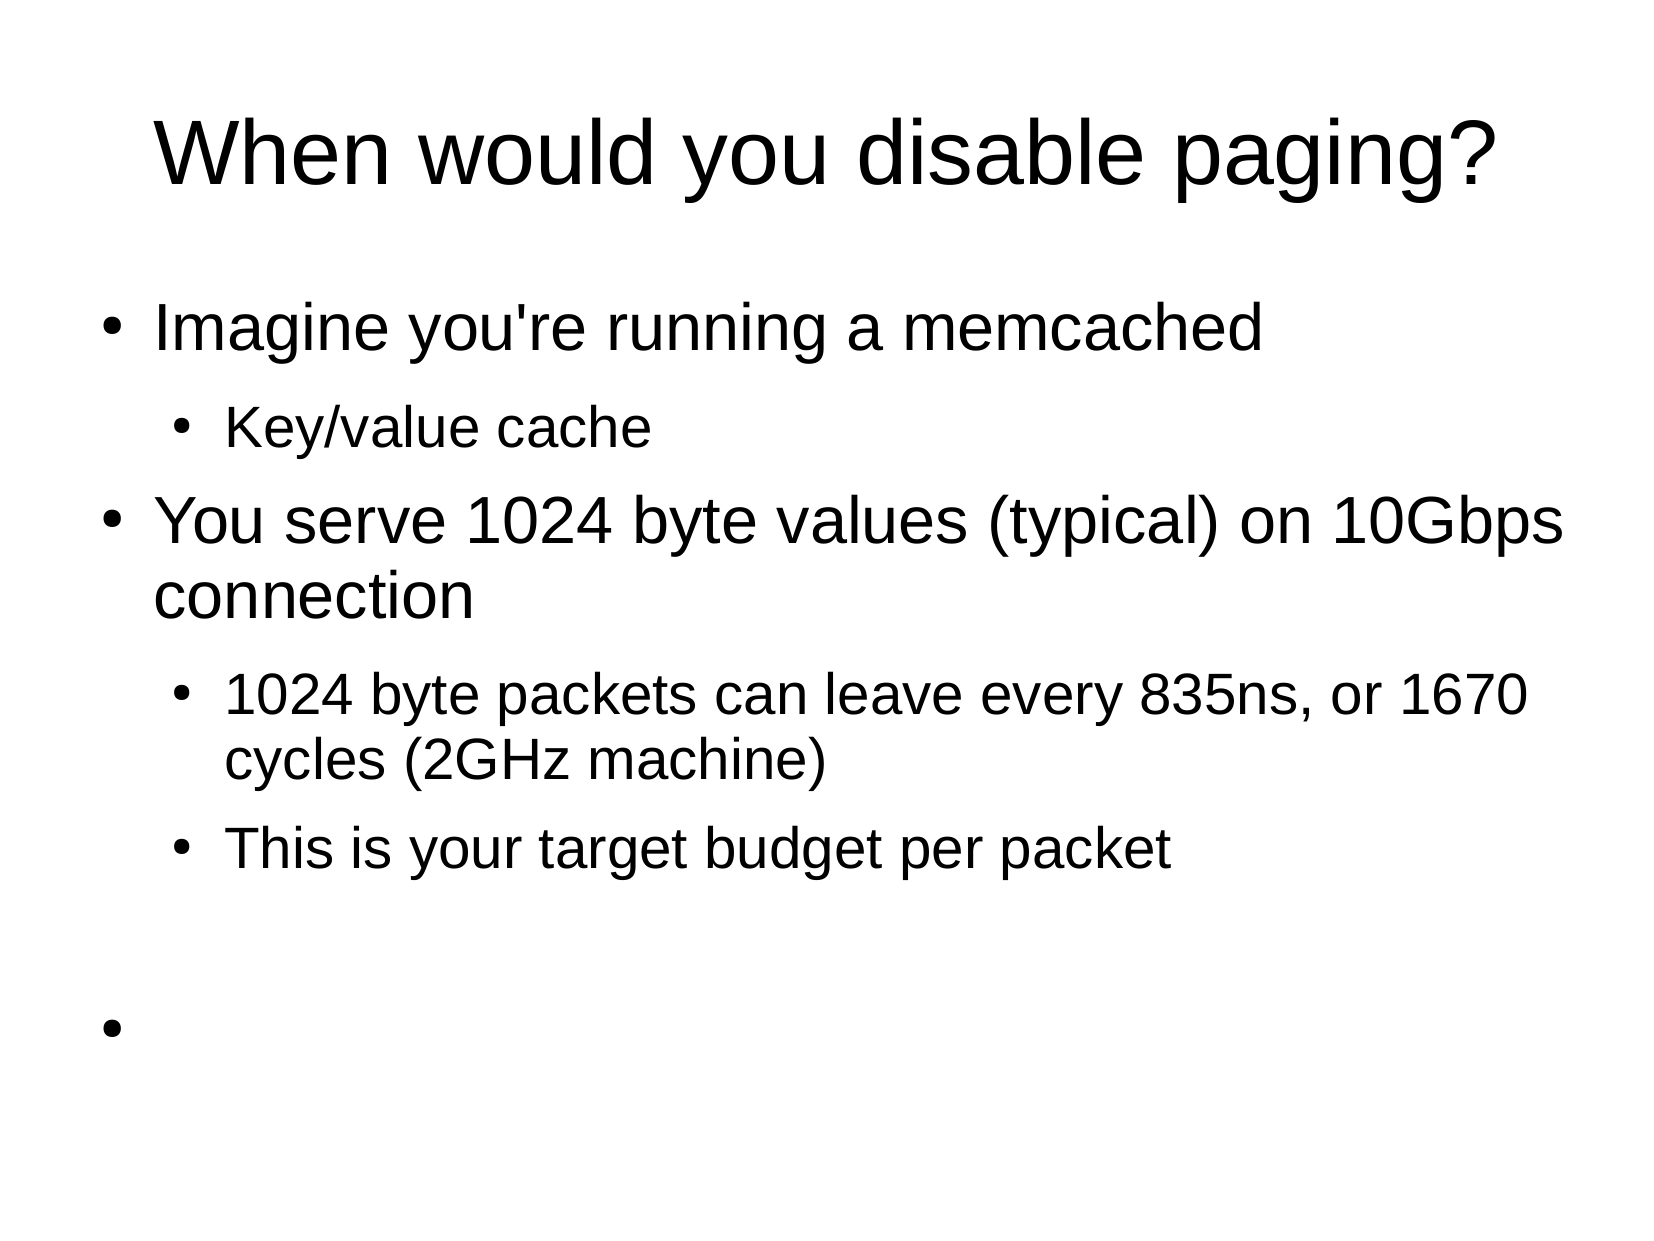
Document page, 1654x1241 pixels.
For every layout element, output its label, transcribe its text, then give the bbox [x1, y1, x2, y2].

list Imagine you're running a memcached Key/value cache You serve 1024 byte values (typical) on 10Gbps connection 1024 byte packets can leave every 835ns, or 1670 cycles (2GHz machine) This is your target budget per packet [82, 290, 1571, 1010]
title When would you disable paging? [82, 49, 1571, 257]
